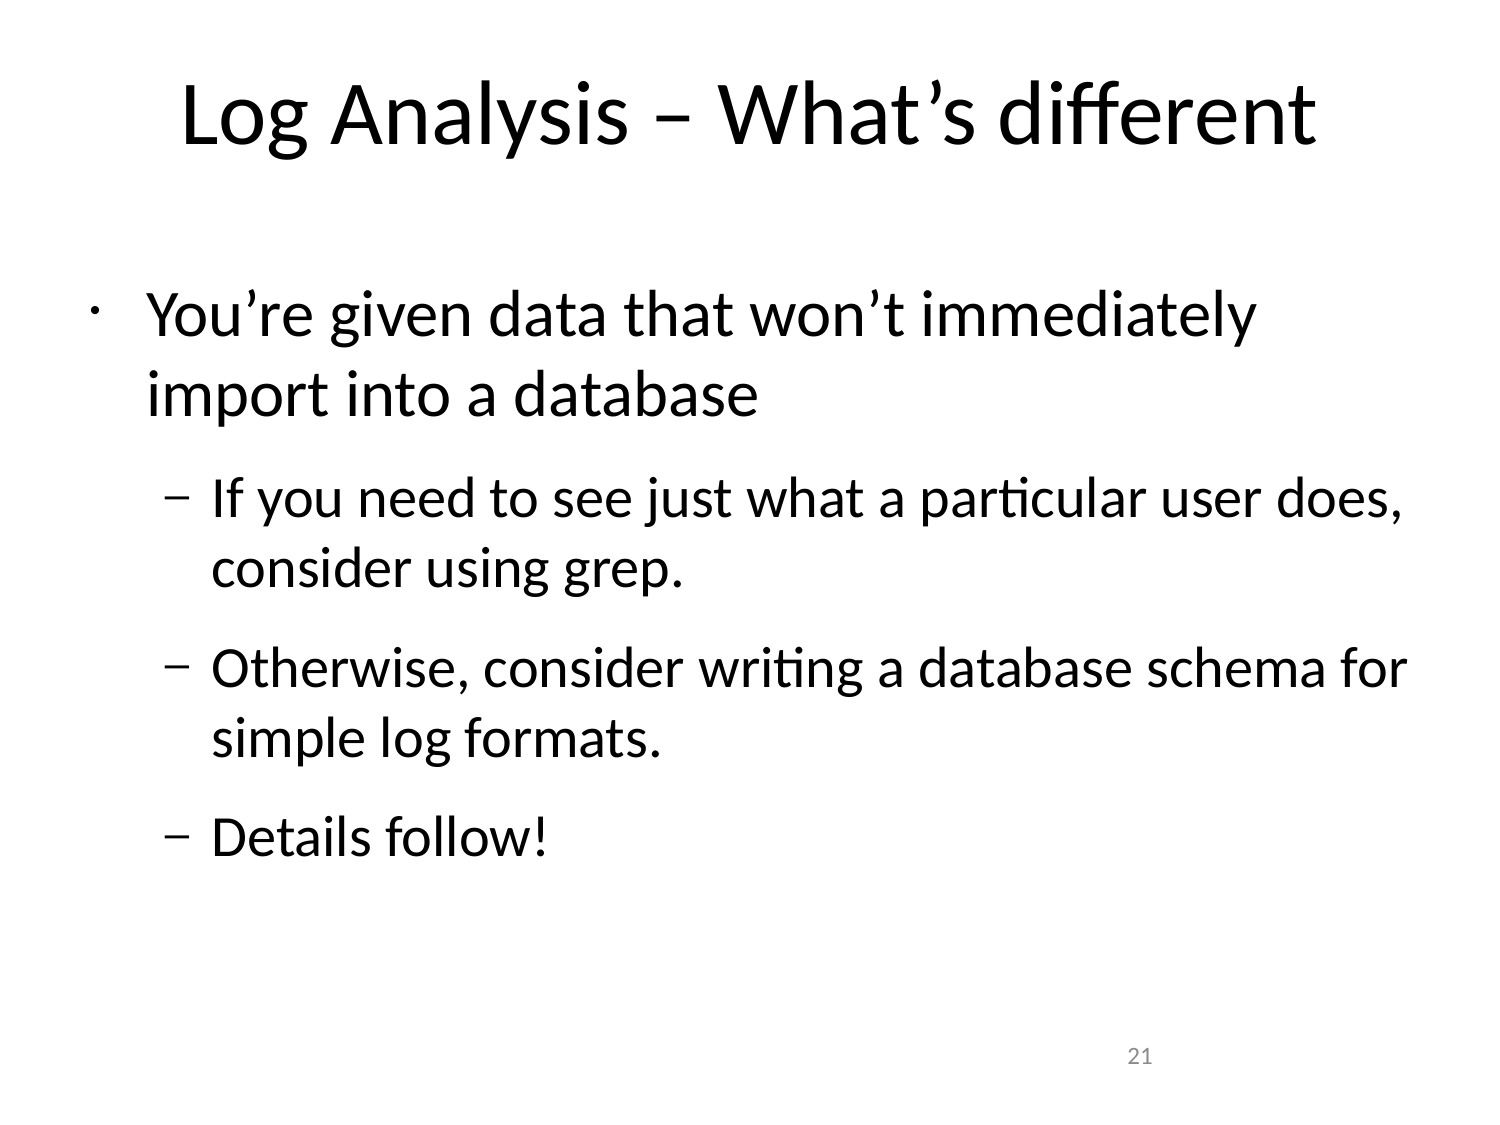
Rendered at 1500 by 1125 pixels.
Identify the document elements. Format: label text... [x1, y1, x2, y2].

title Log Analysis – What’s different [75, 45, 1425, 233]
text_box <number> [1112, 1024, 1463, 1085]
list You’re given data that won’t immediately import into a database If you need to see just what a particular user does, consider using grep. Otherwise, consider writing a database schema for simple log formats. Details follow! [75, 262, 1425, 1005]
